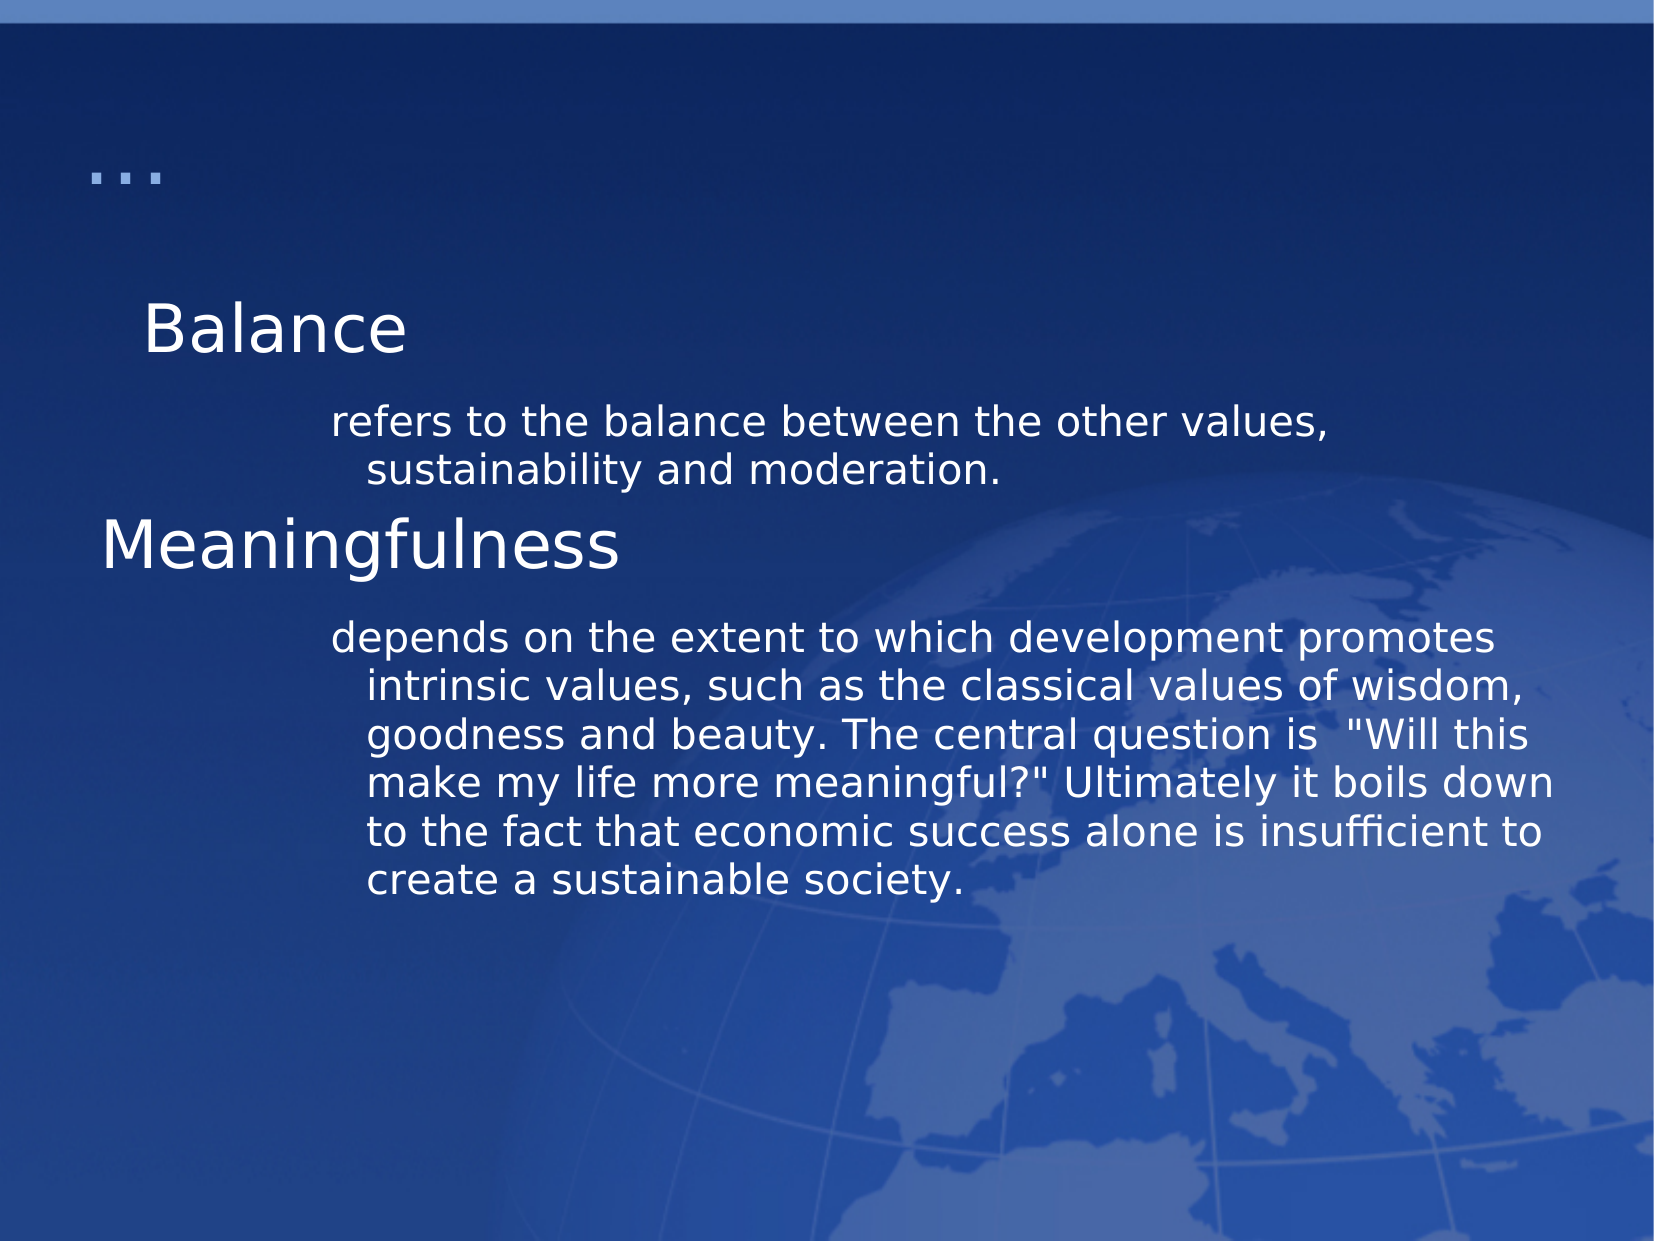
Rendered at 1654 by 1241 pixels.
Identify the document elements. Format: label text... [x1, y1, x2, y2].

picture [0, 0, 1654, 1241]
title ... [82, 56, 1571, 250]
list Balance refers to the balance between the other values, sustainability and moderation. Meaningfulness depends on the extent to which development promotes intrinsic values, such as the classical values of wisdom, goodness and beauty. The central question is "Will this make my life more meaningful?" Ultimately it boils down to the fact that economic success alone is insufficient to create a sustainable society. [82, 290, 1571, 1094]
